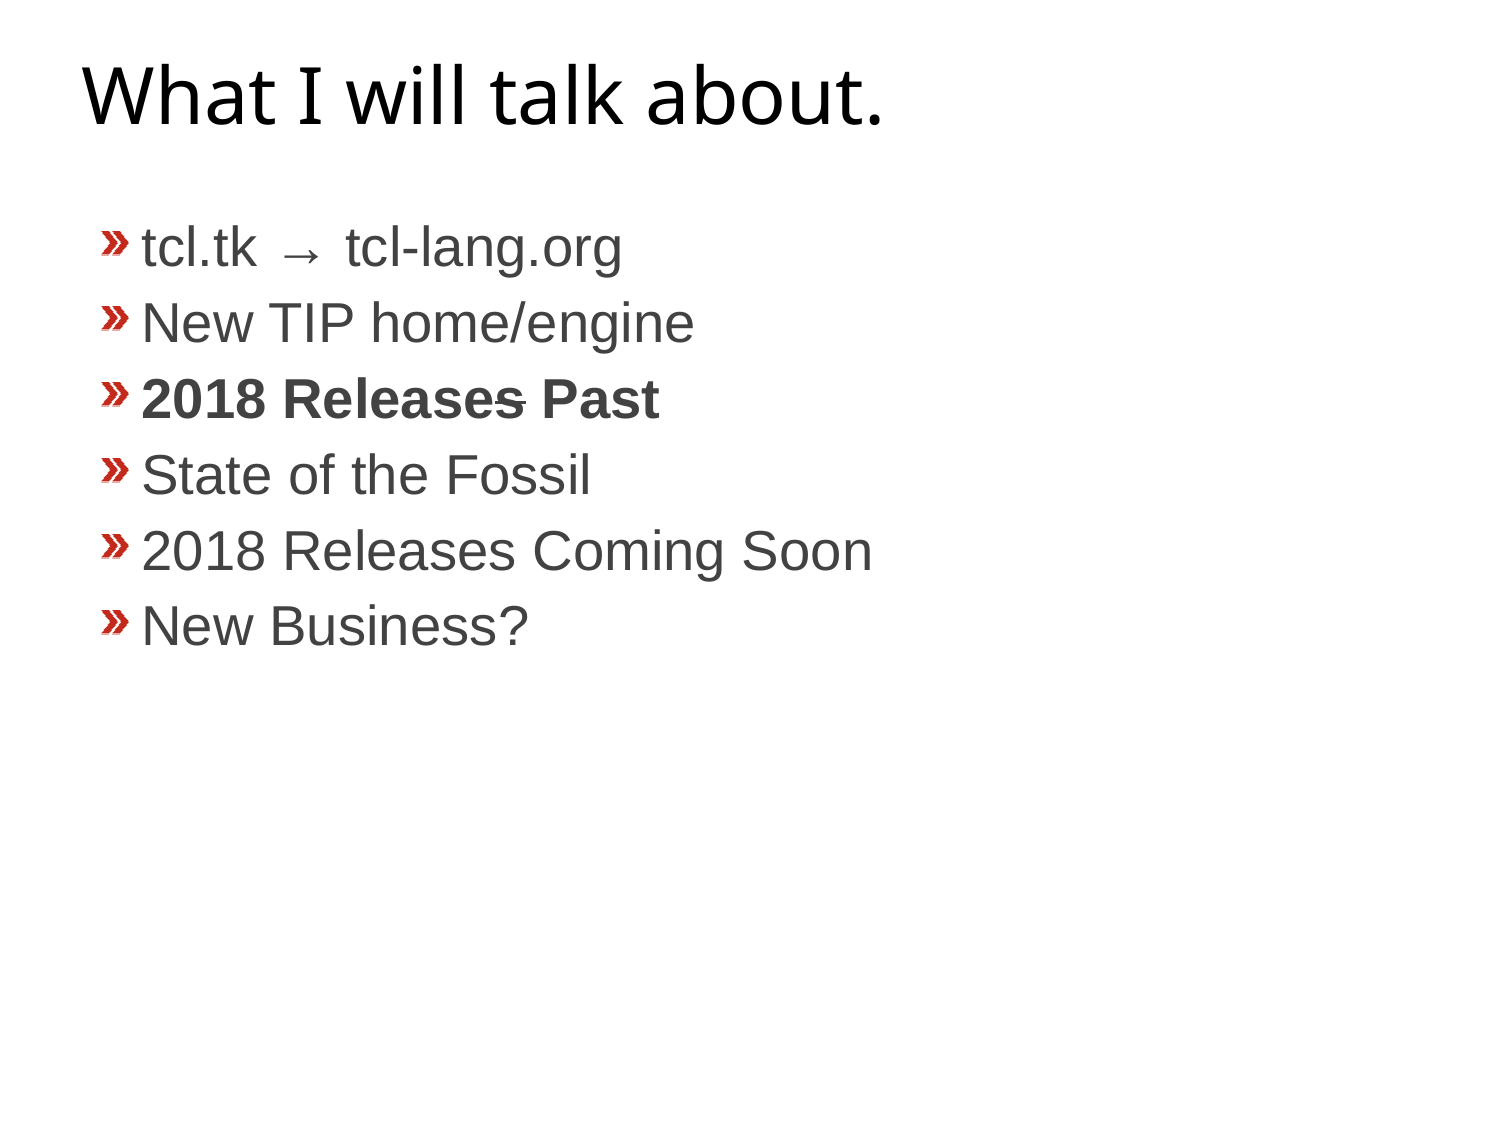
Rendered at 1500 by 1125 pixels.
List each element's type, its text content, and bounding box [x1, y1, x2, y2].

title What I will talk about. [75, 45, 1425, 210]
list tcl.tk → tcl-lang.org New TIP home/engine 2018 Releases Past State of the Fossil 2018 Releases Coming Soon New Business? [75, 210, 1425, 1125]
